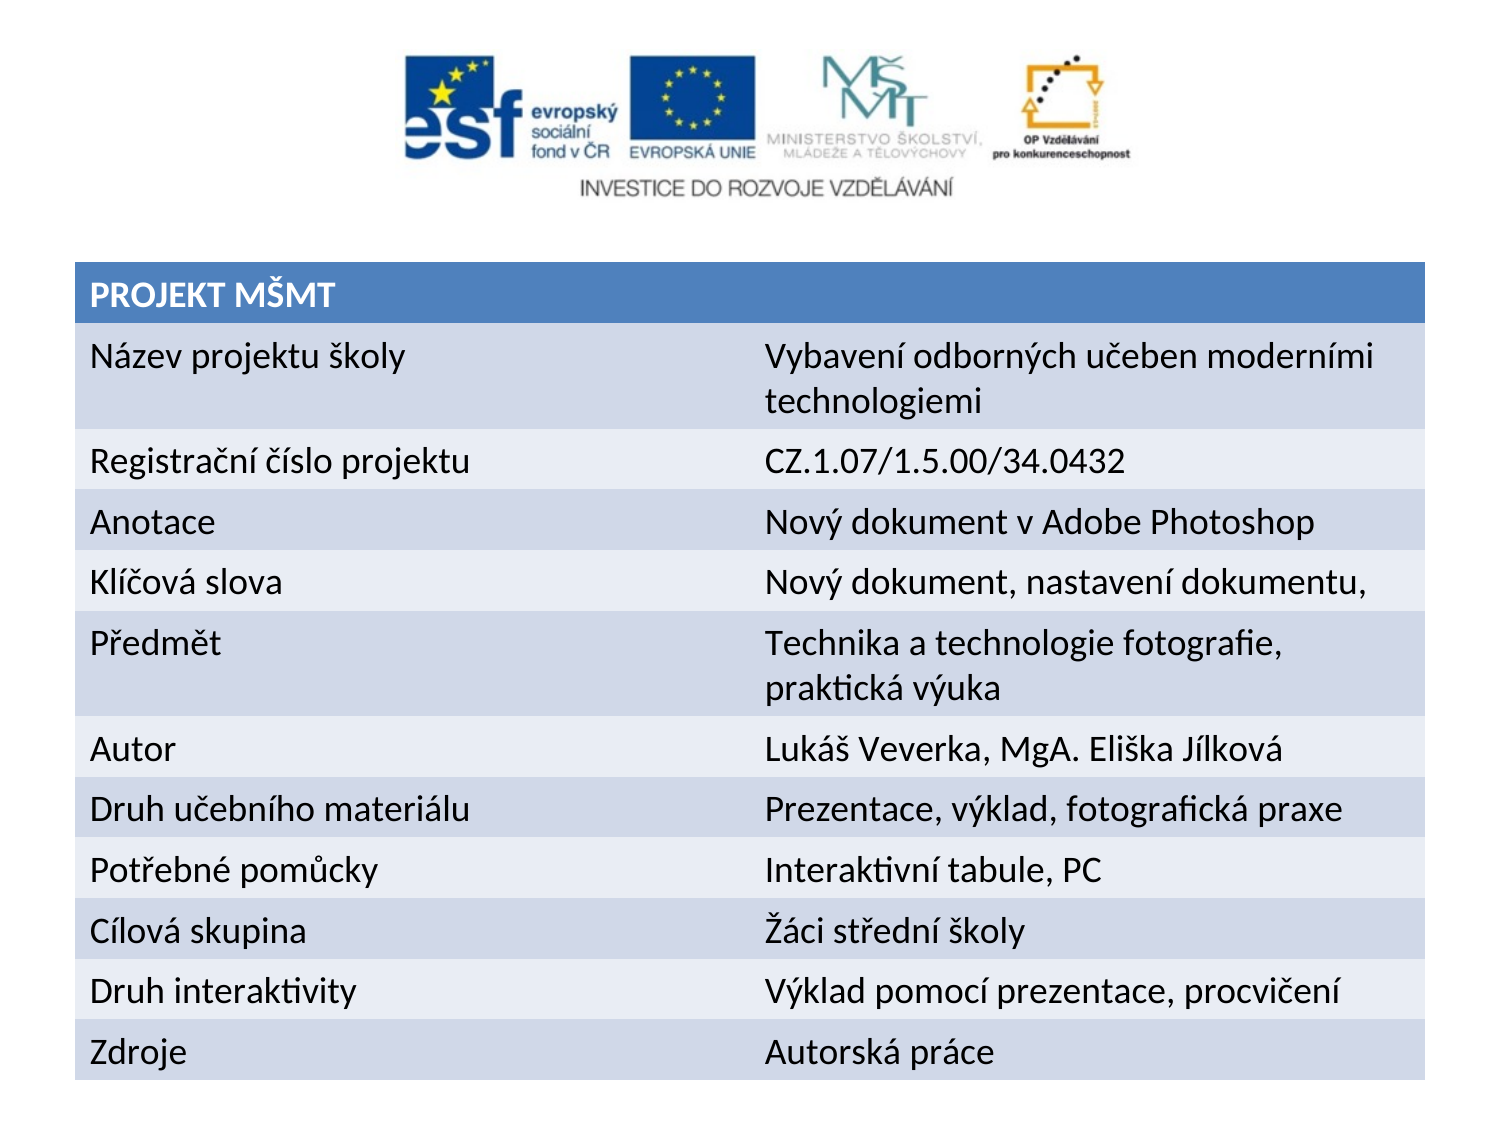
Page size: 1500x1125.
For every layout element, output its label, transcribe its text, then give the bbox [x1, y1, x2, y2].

table_cell Klíčová slova [75, 550, 750, 611]
table_cell Výklad pomocí prezentace, procvičení [750, 959, 1425, 1019]
table_cell Vybavení odborných učeben moderními technologiemi [750, 323, 1425, 429]
table_header [750, 262, 1425, 323]
table_cell Název projektu školy [75, 323, 750, 429]
table_cell Potřebné pomůcky [75, 837, 750, 898]
table_cell Autorská práce [750, 1019, 1425, 1080]
table_cell Předmět [75, 611, 750, 716]
table_cell Zdroje [75, 1019, 750, 1080]
table_cell Prezentace, výklad, fotografická praxe [750, 777, 1425, 837]
table_cell Druh interaktivity [75, 959, 750, 1019]
table_cell Nový dokument v Adobe Photoshop [750, 489, 1425, 550]
table_cell Anotace [75, 489, 750, 550]
table_cell CZ.1.07/1.5.00/34.0432 [750, 429, 1425, 489]
table_cell Žáci střední školy [750, 898, 1425, 959]
picture [395, 49, 1140, 208]
table_cell Technika a technologie fotografie, praktická výuka [750, 611, 1425, 716]
table_cell Nový dokument, nastavení dokumentu, [750, 550, 1425, 611]
table_cell Lukáš Veverka, MgA. Eliška Jílková [750, 716, 1425, 777]
table_cell Druh učebního materiálu [75, 777, 750, 837]
table_cell Cílová skupina [75, 898, 750, 959]
table_cell Registrační číslo projektu [75, 429, 750, 489]
table_cell Interaktivní tabule, PC [750, 837, 1425, 898]
table_header PROJEKT MŠMT [75, 262, 750, 323]
table_cell Autor [75, 716, 750, 777]
